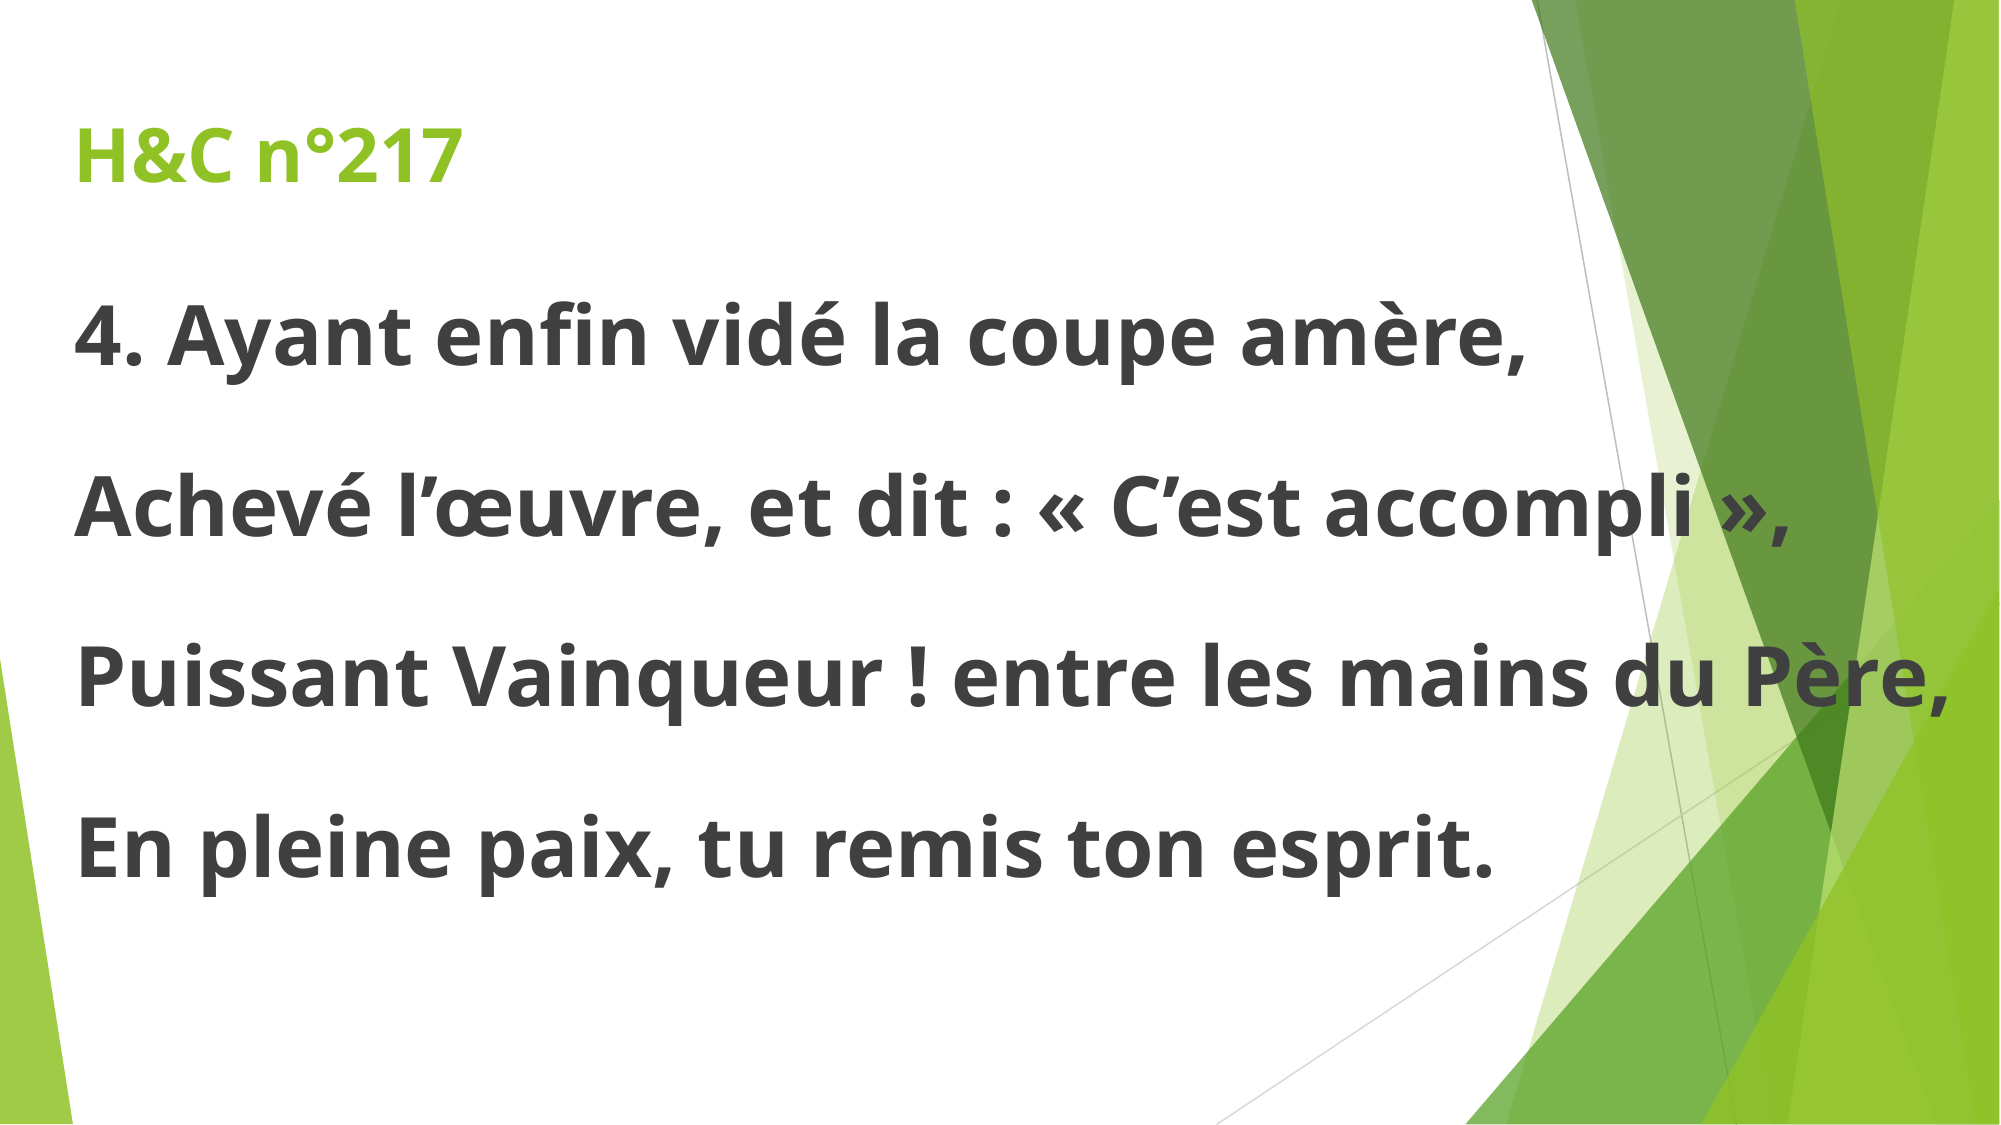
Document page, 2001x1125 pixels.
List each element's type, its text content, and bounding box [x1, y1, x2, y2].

text_box 4. Ayant enfin vidé la coupe amère, Achevé l’œuvre, et dit : « C’est accompli », Puissant Vainqueur ! entre les mains du Père, En pleine paix, tu remis ton esprit. [59, 224, 2001, 1063]
text_box H&C n°217 [59, 99, 1522, 224]
